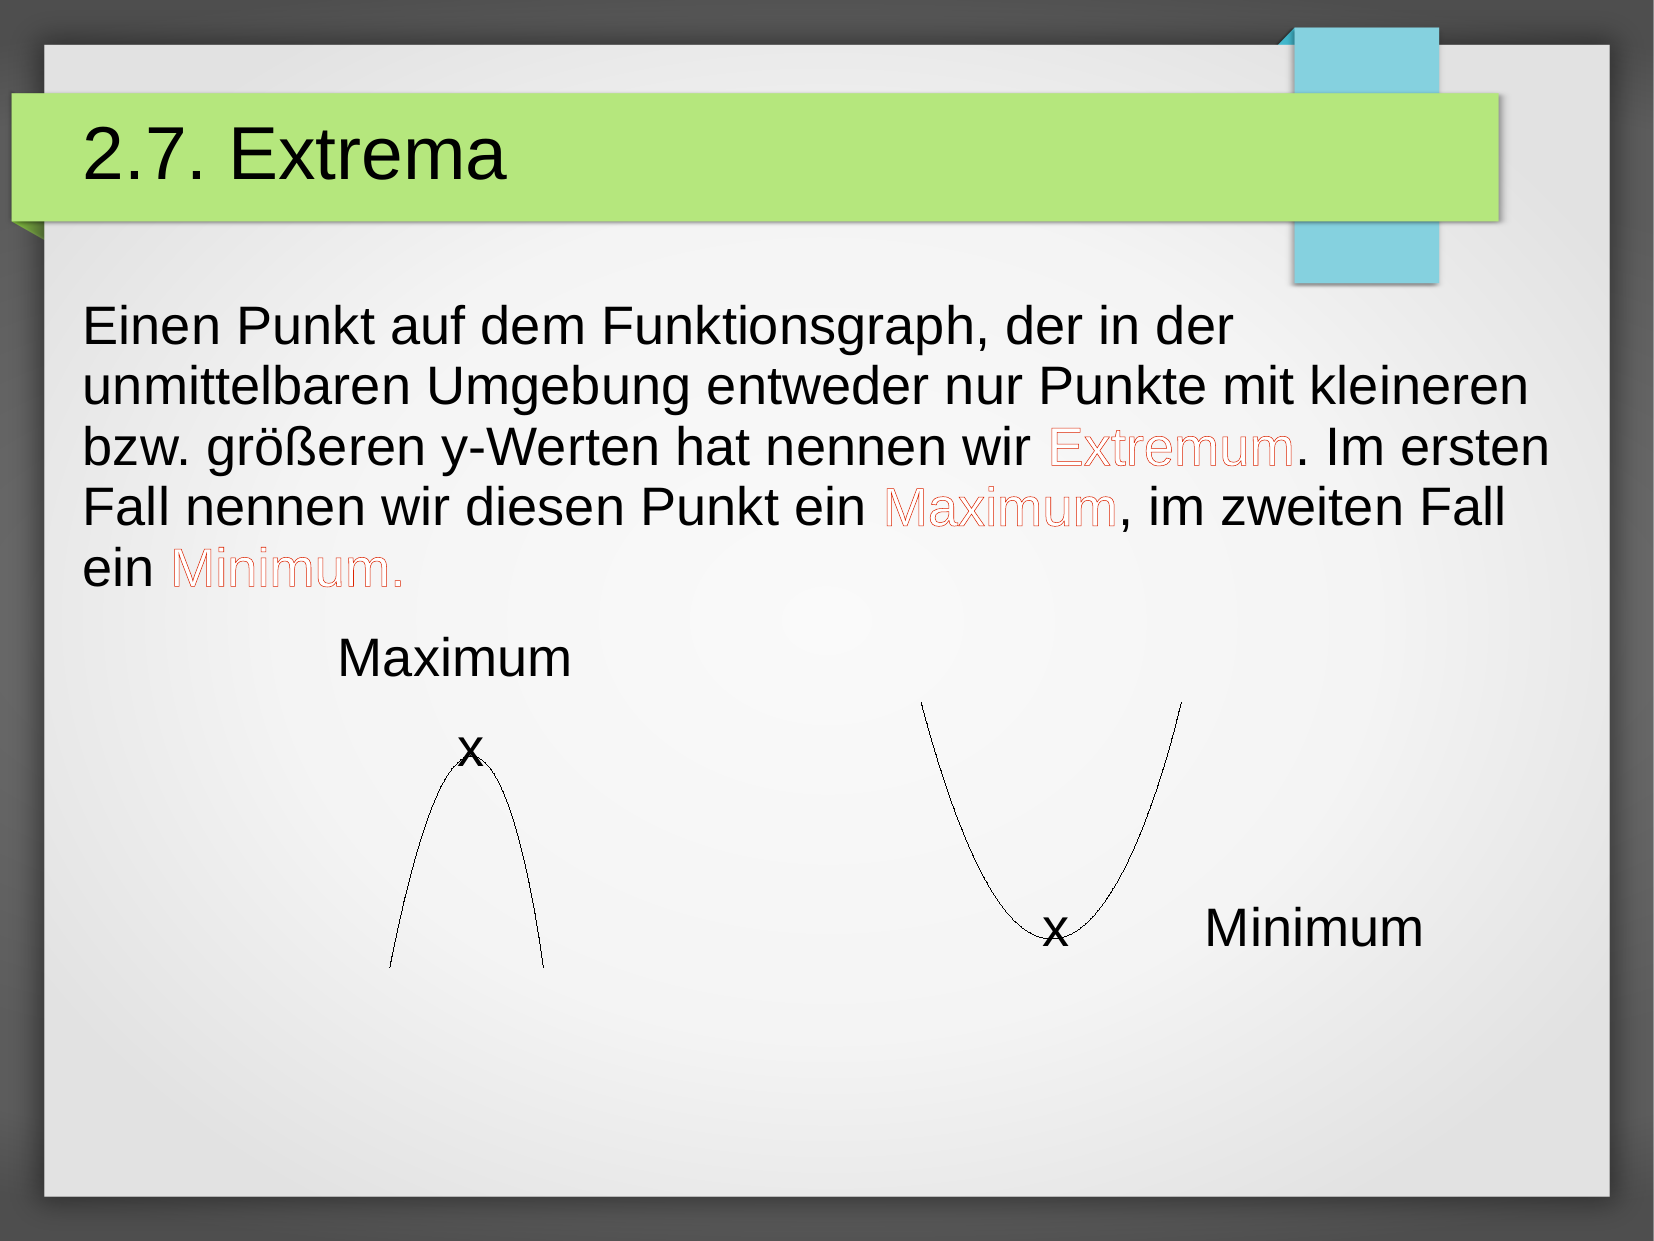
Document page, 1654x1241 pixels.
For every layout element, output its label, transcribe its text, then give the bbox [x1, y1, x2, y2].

list Einen Punkt auf dem Funktionsgraph, der in der unmittelbaren Umgebung entweder nur Punkte mit kleineren bzw. größeren y-Werten hat nennen wir Extremum. Im ersten Fall nennen wir diesen Punkt ein Maximum, im zweiten Fall ein Minimum. Maximum x x Minimum [82, 295, 1571, 1111]
picture [0, 0, 1654, 1241]
title 2.7. Extrema [82, 94, 1264, 213]
